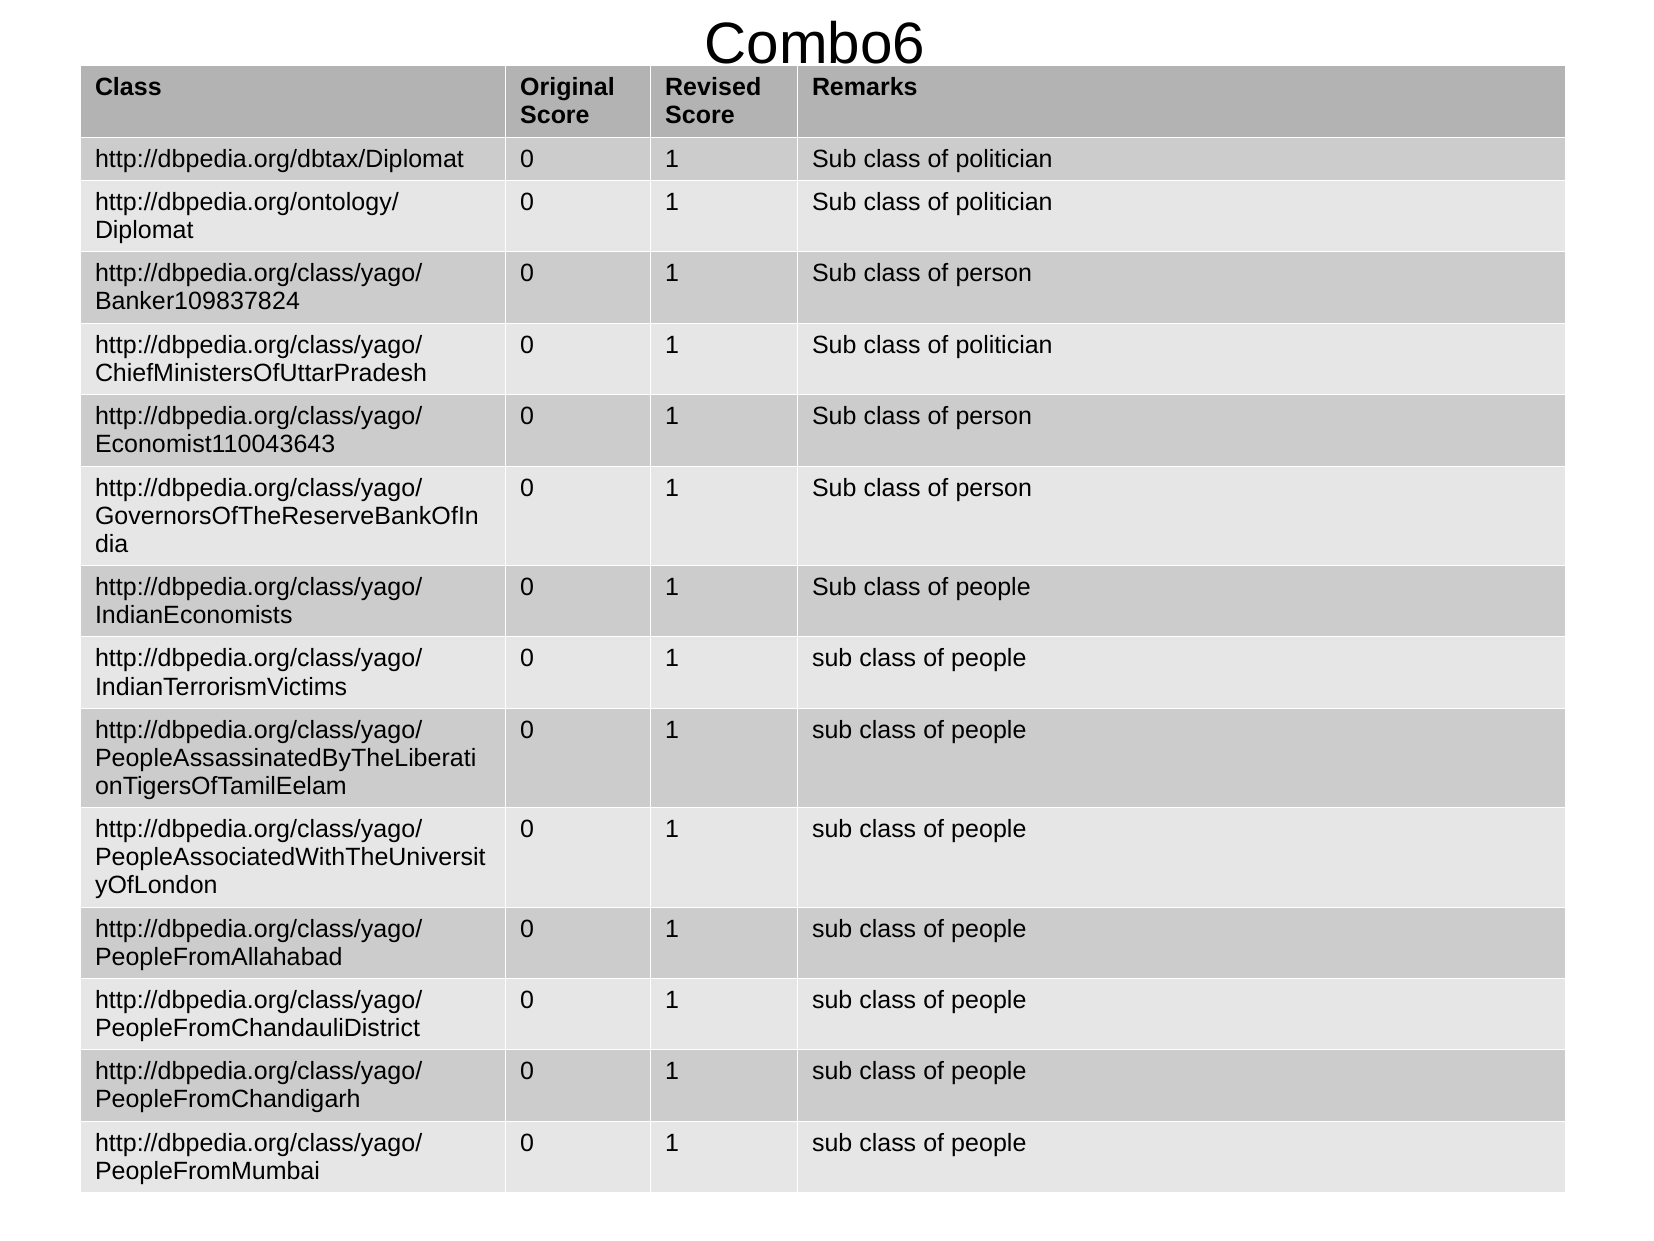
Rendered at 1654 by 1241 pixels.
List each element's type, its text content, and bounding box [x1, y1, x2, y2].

table_cell Sub class of politician [798, 181, 1565, 251]
title Combo6 [70, 10, 1560, 76]
table_cell 0 [506, 979, 650, 1049]
table_cell http://dbpedia.org/dbtax/Diplomat [81, 138, 505, 180]
table_cell 0 [506, 138, 650, 180]
table_cell 0 [506, 1122, 650, 1192]
table_cell Sub class of person [798, 395, 1565, 466]
table_cell 1 [651, 709, 797, 807]
table_cell 1 [651, 808, 797, 907]
table_cell Sub class of politician [798, 138, 1565, 180]
table_cell 1 [651, 395, 797, 466]
table_cell 0 [506, 1050, 650, 1121]
table_header Class [81, 76, 505, 137]
table_cell Sub class of people [798, 566, 1565, 636]
table_cell Sub class of politician [798, 324, 1565, 394]
table_cell 1 [651, 252, 797, 323]
table_cell 0 [506, 908, 650, 978]
table_cell http://dbpedia.org/class/yago/PeopleFromAllahabad [81, 908, 505, 978]
table_cell http://dbpedia.org/class/yago/IndianTerrorismVictims [81, 637, 505, 708]
table_cell 0 [506, 324, 650, 394]
table_cell http://dbpedia.org/class/yago/Banker109837824 [81, 252, 505, 323]
table_cell http://dbpedia.org/class/yago/GovernorsOfTheReserveBankOfIndia [81, 467, 505, 565]
table_cell 1 [651, 138, 797, 180]
table_cell http://dbpedia.org/class/yago/IndianEconomists [81, 566, 505, 636]
table_cell 0 [506, 637, 650, 708]
table_cell http://dbpedia.org/ontology/Diplomat [81, 181, 505, 251]
table_cell sub class of people [798, 1122, 1565, 1192]
table_cell 0 [506, 181, 650, 251]
table_cell http://dbpedia.org/class/yago/PeopleFromChandauliDistrict [81, 979, 505, 1049]
table_cell 0 [506, 252, 650, 323]
table_cell 0 [506, 566, 650, 636]
table_cell sub class of people [798, 979, 1565, 1049]
table_cell http://dbpedia.org/class/yago/PeopleAssociatedWithTheUniversityOfLondon [81, 808, 505, 907]
table_cell http://dbpedia.org/class/yago/Economist110043643 [81, 395, 505, 466]
table_cell http://dbpedia.org/class/yago/PeopleAssassinatedByTheLiberationTigersOfTamilEelam [81, 709, 505, 807]
table_cell 0 [506, 395, 650, 466]
table_cell 0 [506, 467, 650, 565]
table_cell sub class of people [798, 908, 1565, 978]
table_cell sub class of people [798, 1050, 1565, 1121]
table_cell 1 [651, 566, 797, 636]
table_cell 1 [651, 181, 797, 251]
table_cell sub class of people [798, 709, 1565, 807]
table_cell sub class of people [798, 808, 1565, 907]
table_cell 1 [651, 1122, 797, 1192]
table_cell 1 [651, 637, 797, 708]
table_header Remarks [798, 66, 1565, 137]
table_cell http://dbpedia.org/class/yago/ChiefMinistersOfUttarPradesh [81, 324, 505, 394]
table_cell 0 [506, 808, 650, 907]
table_cell 0 [506, 709, 650, 807]
table_cell Sub class of person [798, 252, 1565, 323]
table_cell Sub class of person [798, 467, 1565, 565]
table_cell 1 [651, 1050, 797, 1121]
table_cell 1 [651, 979, 797, 1049]
table_cell http://dbpedia.org/class/yago/PeopleFromMumbai [81, 1122, 505, 1192]
table_cell sub class of people [798, 637, 1565, 708]
table_header Original Score [506, 76, 650, 137]
table_cell 1 [651, 908, 797, 978]
table_cell 1 [651, 467, 797, 565]
table_cell http://dbpedia.org/class/yago/PeopleFromChandigarh [81, 1050, 505, 1121]
table_header Revised Score [651, 76, 797, 137]
table_cell 1 [651, 324, 797, 394]
